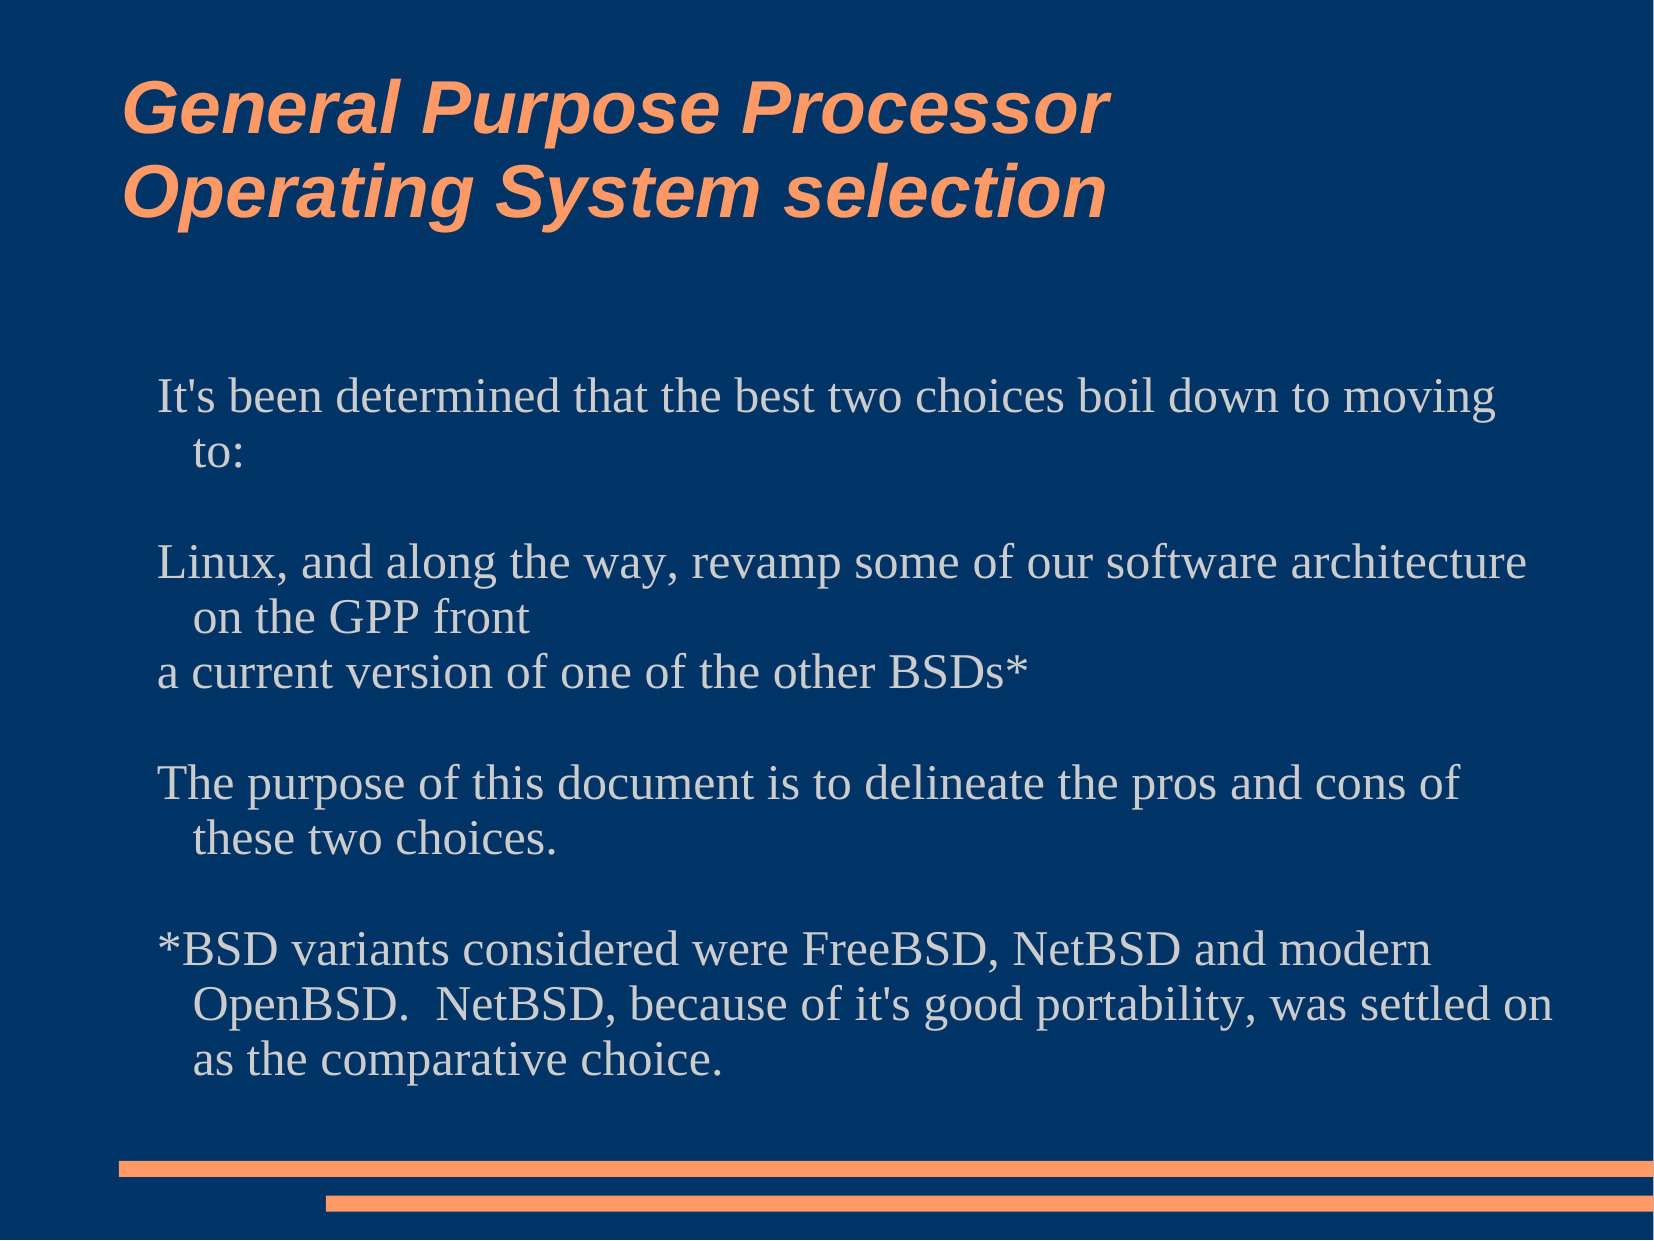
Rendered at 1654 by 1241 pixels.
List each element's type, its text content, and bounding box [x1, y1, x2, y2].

title General Purpose Processor Operating System selection [121, 46, 1534, 254]
subtitle It's been determined that the best two choices boil down to moving to: Linux, and along the way, revamp some of our software architecture on the GPP front a current version of one of the other BSDs* The purpose of this document is to delineate the pros and cons of these two choices. *BSD variants considered were FreeBSD, NetBSD and modern OpenBSD. NetBSD, because of it's good portability, was settled on as the comparative choice. [121, 329, 1561, 1125]
